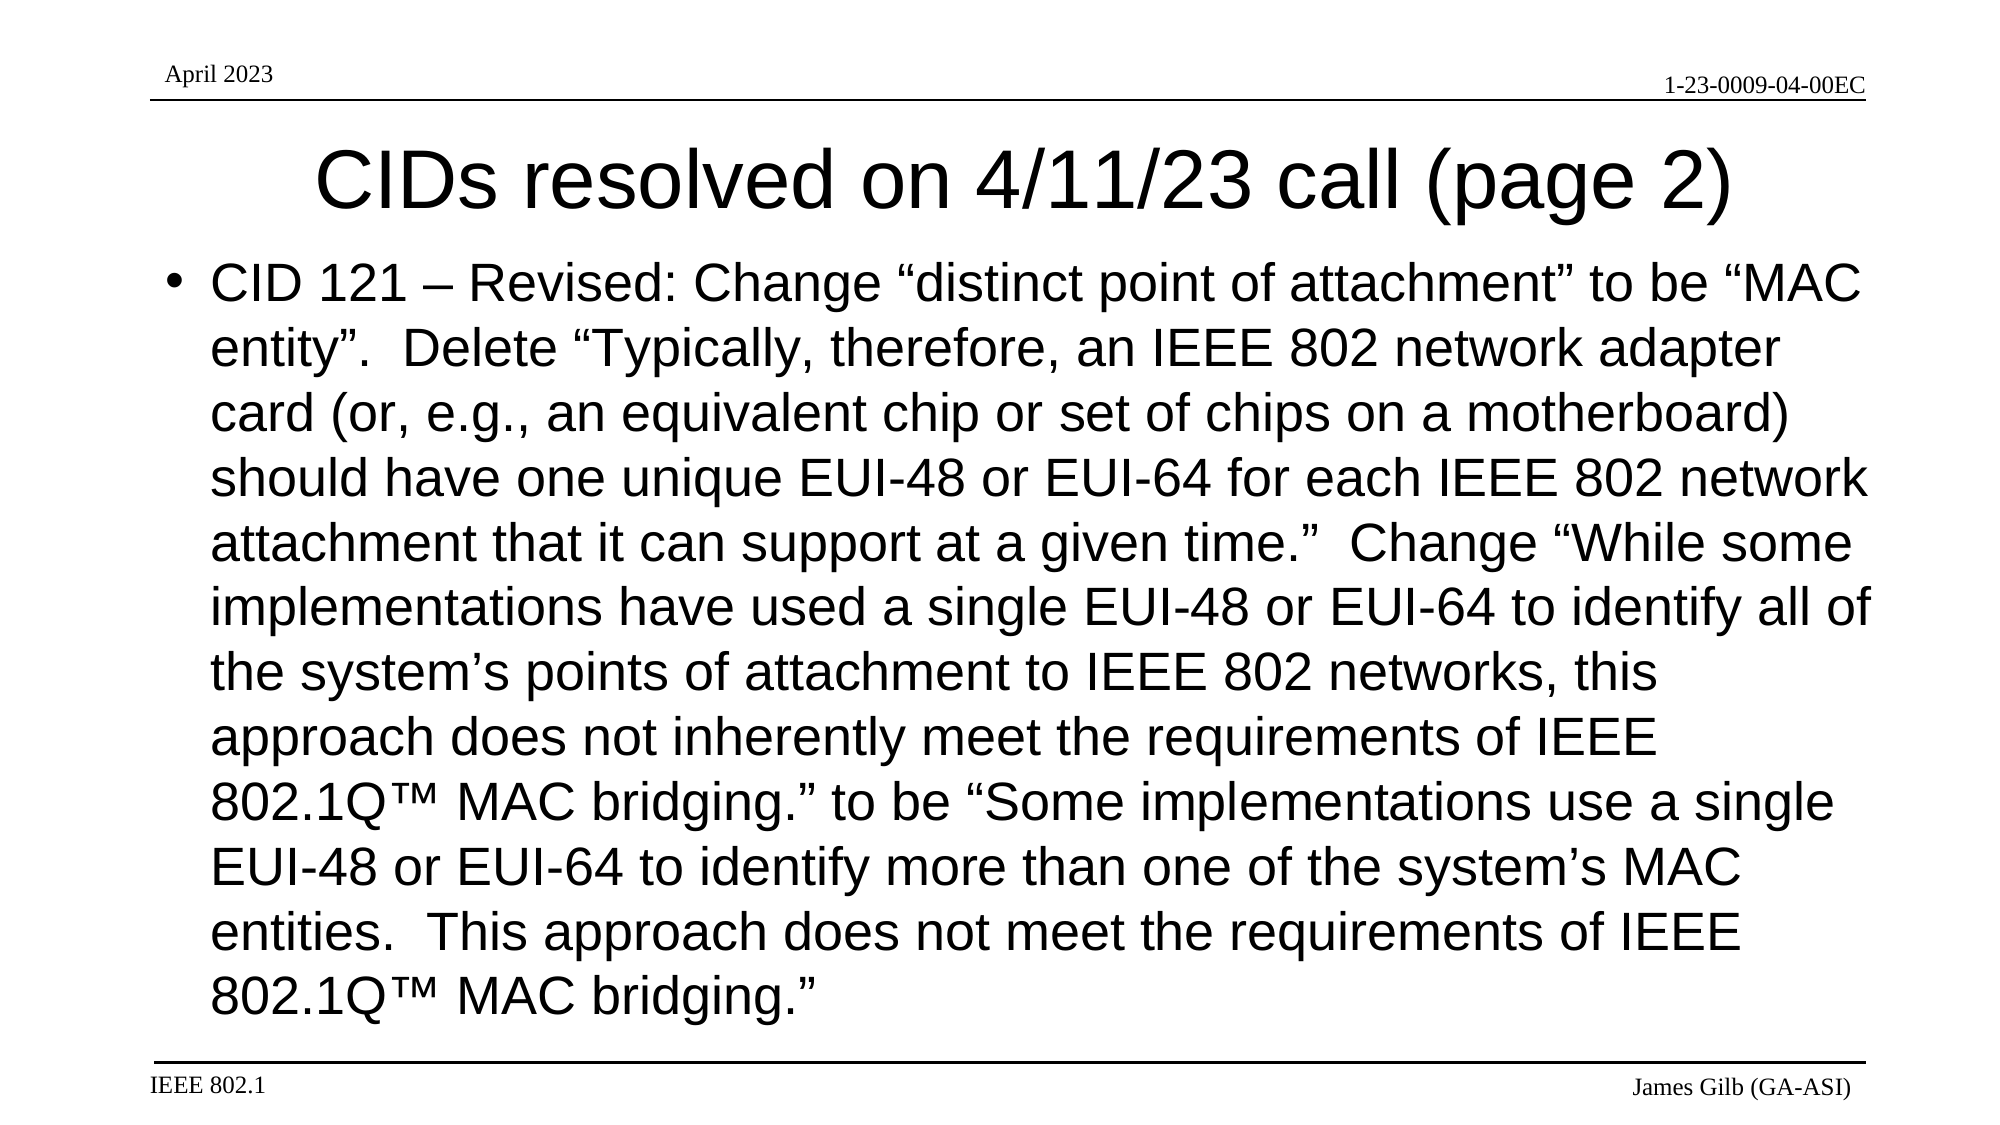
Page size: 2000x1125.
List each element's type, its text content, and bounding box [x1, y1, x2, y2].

title CIDs resolved on 4/11/23 call (page 2) [149, 112, 1900, 238]
list CID 121 – Revised: Change “distinct point of attachment” to be “MAC entity”. Delete “Typically, therefore, an IEEE 802 network adapter card (or, e.g., an equivalent chip or set of chips on a motherboard) should have one unique EUI-48 or EUI-64 for each IEEE 802 network attachment that it can support at a given time.” Change “While some implementations have used a single EUI-48 or EUI-64 to identify all of the system’s points of attachment to IEEE 802 networks, this approach does not inherently meet the requirements of IEEE 802.1Q™ MAC bridging.” to be “Some implementations use a single EUI-48 or EUI-64 to identify more than one of the system’s MAC entities. This approach does not meet the requirements of IEEE 802.1Q™ MAC bridging.” [149, 239, 1900, 1051]
